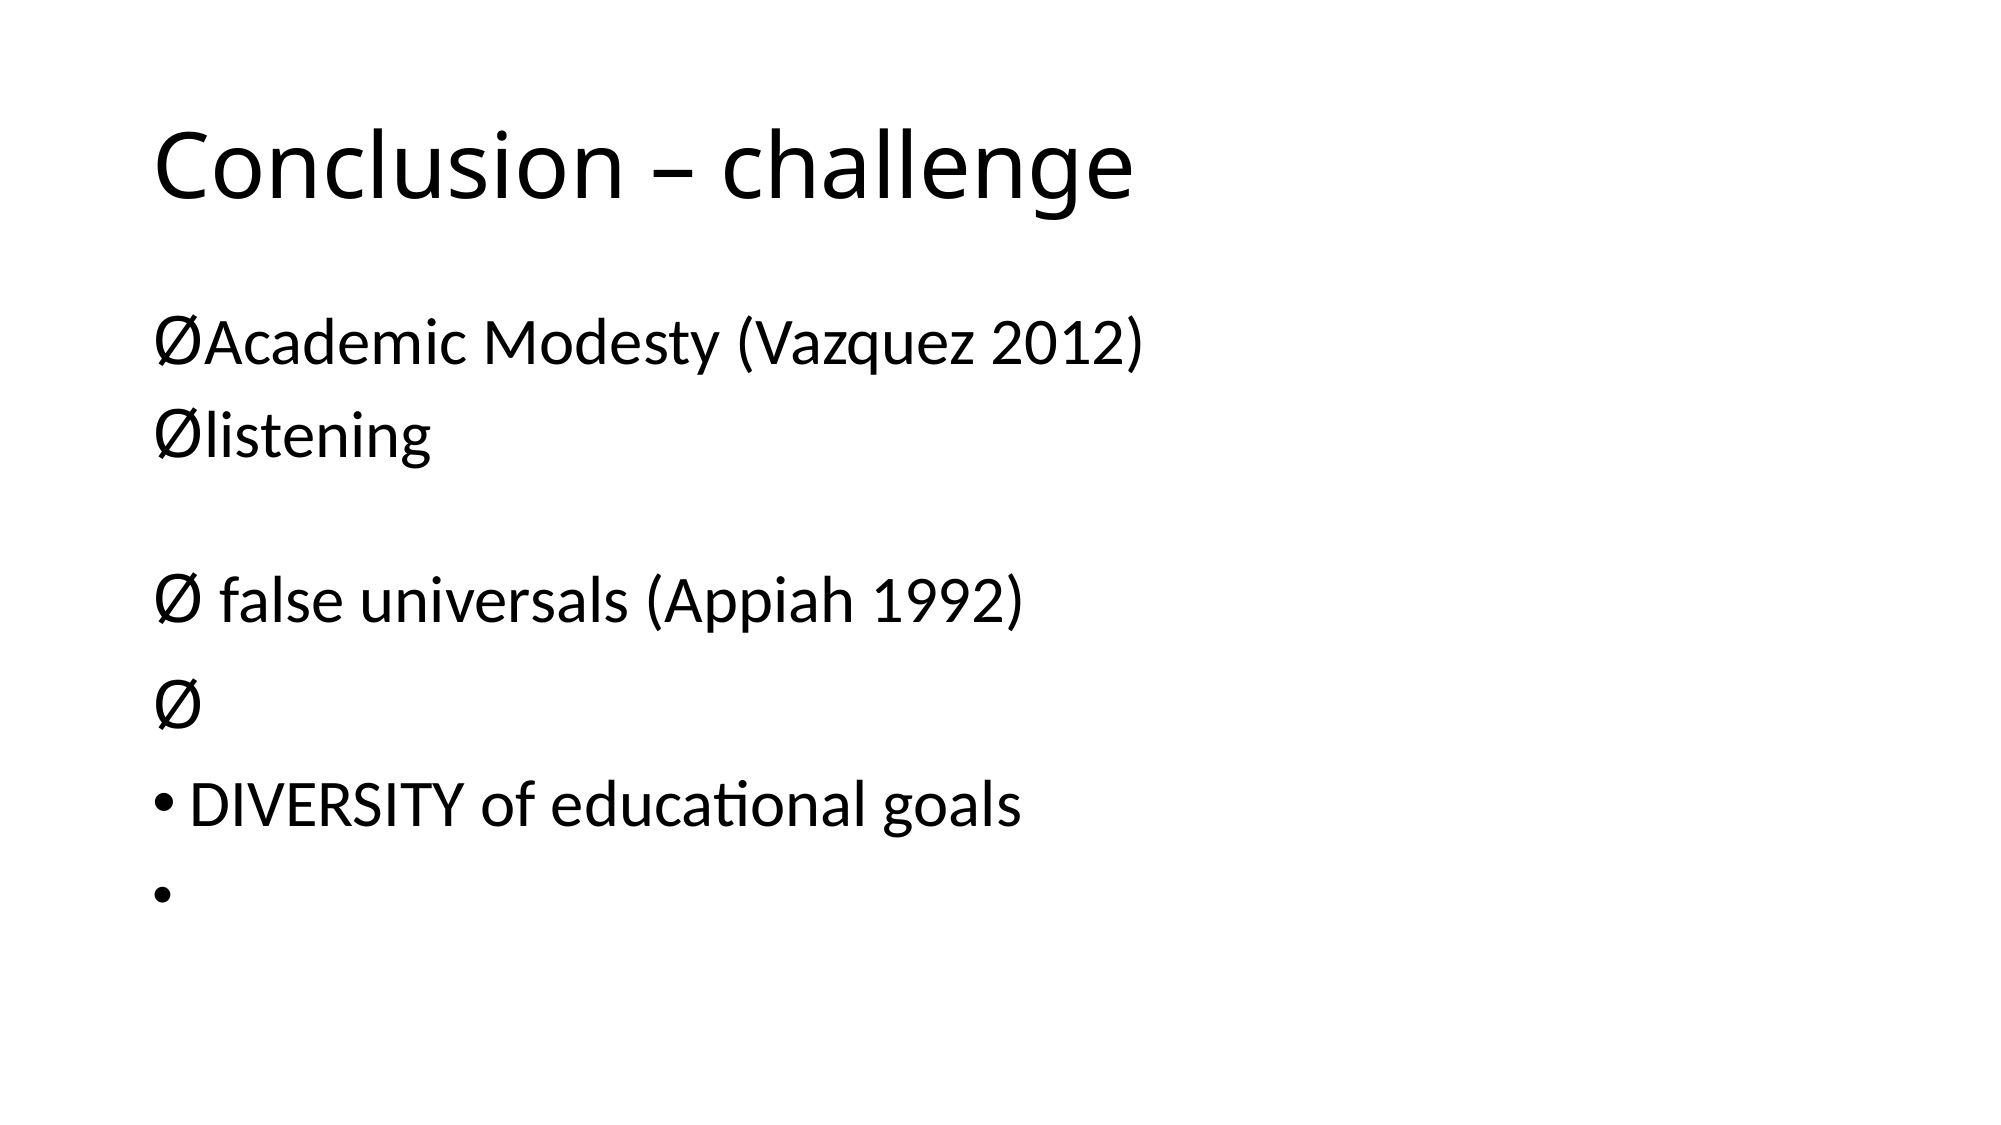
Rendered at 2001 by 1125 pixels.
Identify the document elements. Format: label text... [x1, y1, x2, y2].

list Academic Modesty (Vazquez 2012) listening false universals (Appiah 1992) DIVERSITY of educational goals [137, 299, 1863, 1014]
title Conclusion – challenge [137, 59, 1863, 278]
